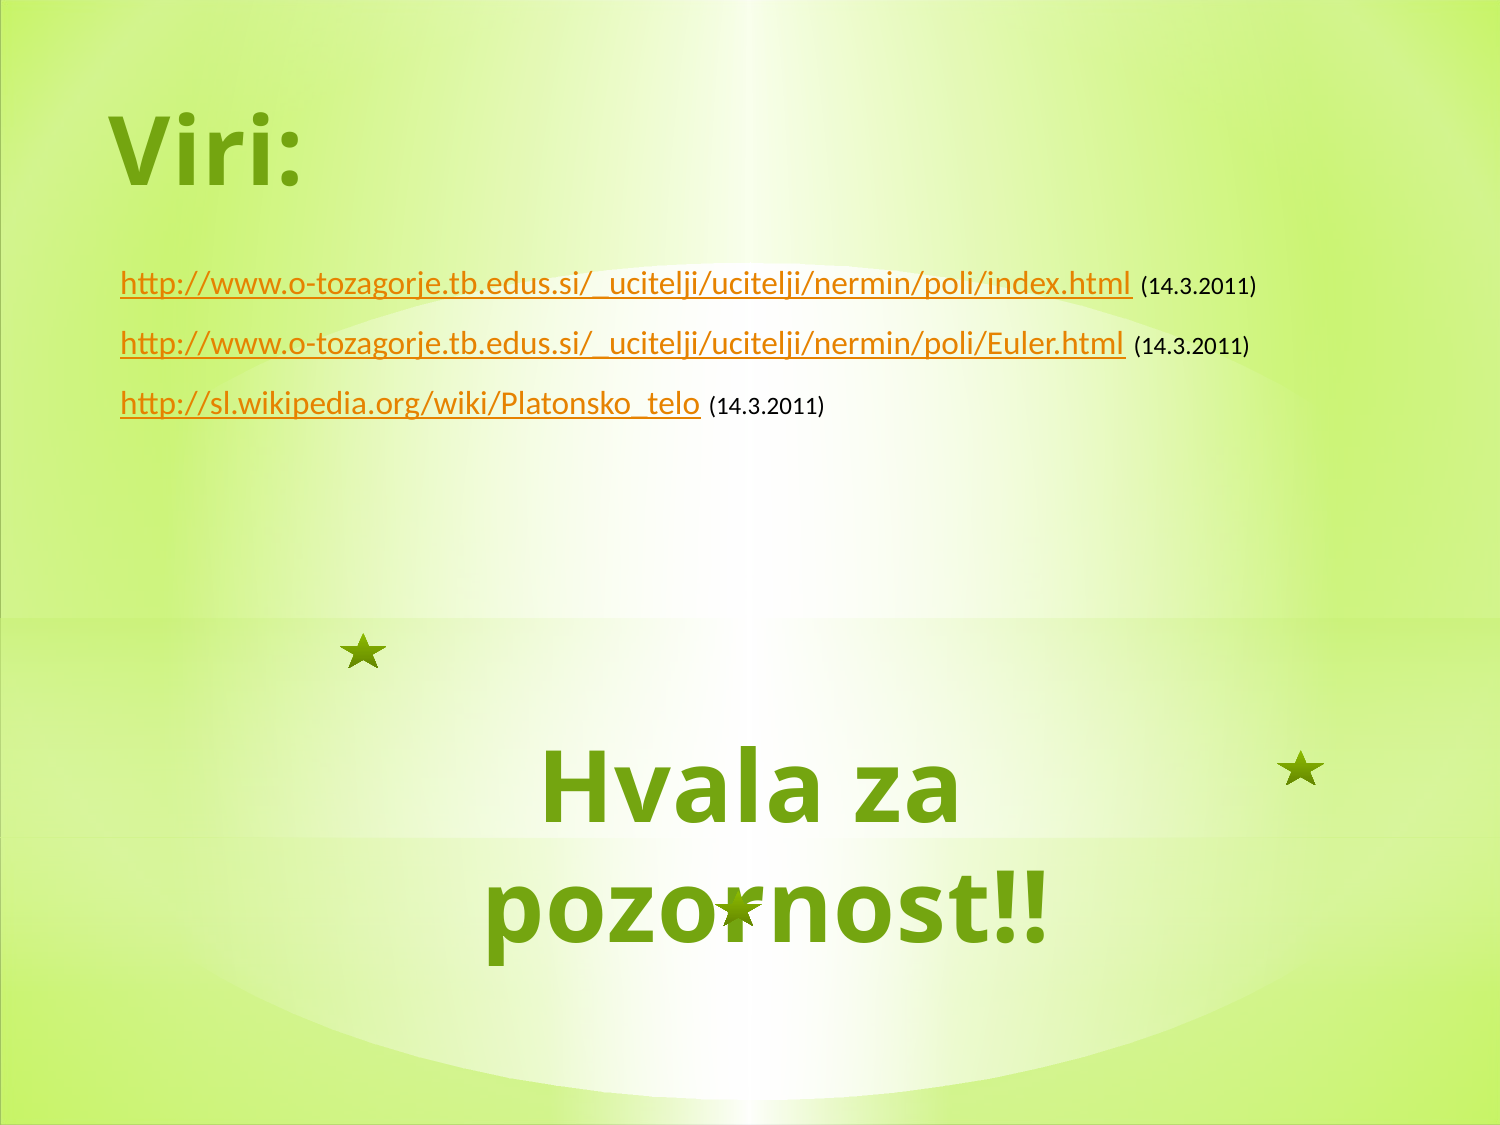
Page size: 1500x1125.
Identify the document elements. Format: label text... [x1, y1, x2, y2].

list Hvala za pozornost!! [222, 714, 1273, 938]
title Viri: [93, 82, 1162, 270]
text_box [714, 890, 762, 926]
text_box http://www.o-tozagorje.tb.edus.si/_ucitelji/ucitelji/nermin/poli/index.html (14.3.2011) http://www.o-tozagorje.tb.edus.si/_ucitelji/ucitelji/nermin/poli/Euler.html (14.3.2011) http://sl.wikipedia.org/wiki/Platonsko_telo (14.3.2011) [105, 234, 1430, 459]
text_box [339, 632, 387, 668]
text_box [1277, 750, 1325, 786]
